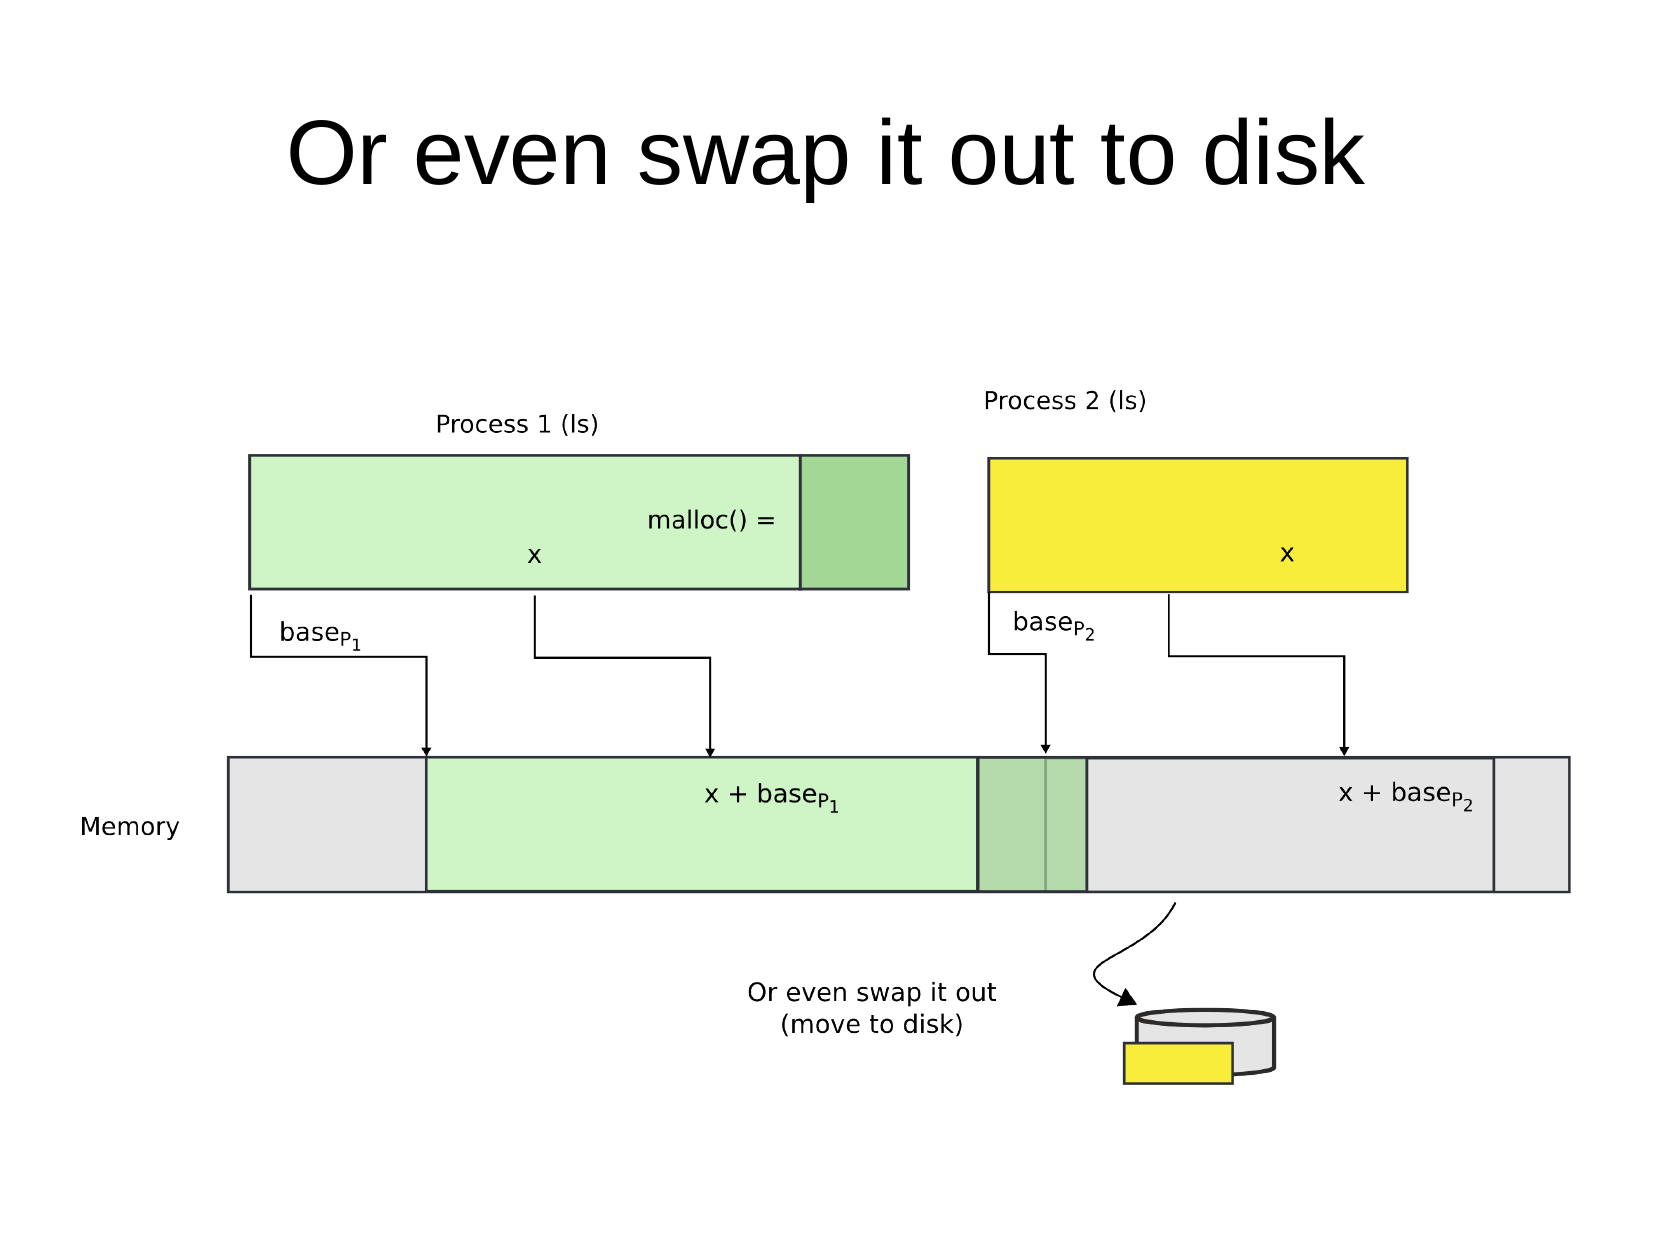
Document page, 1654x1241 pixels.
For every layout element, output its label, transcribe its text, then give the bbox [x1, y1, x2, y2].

picture [82, 390, 1571, 1086]
title Or even swap it out to disk [82, 49, 1571, 257]
